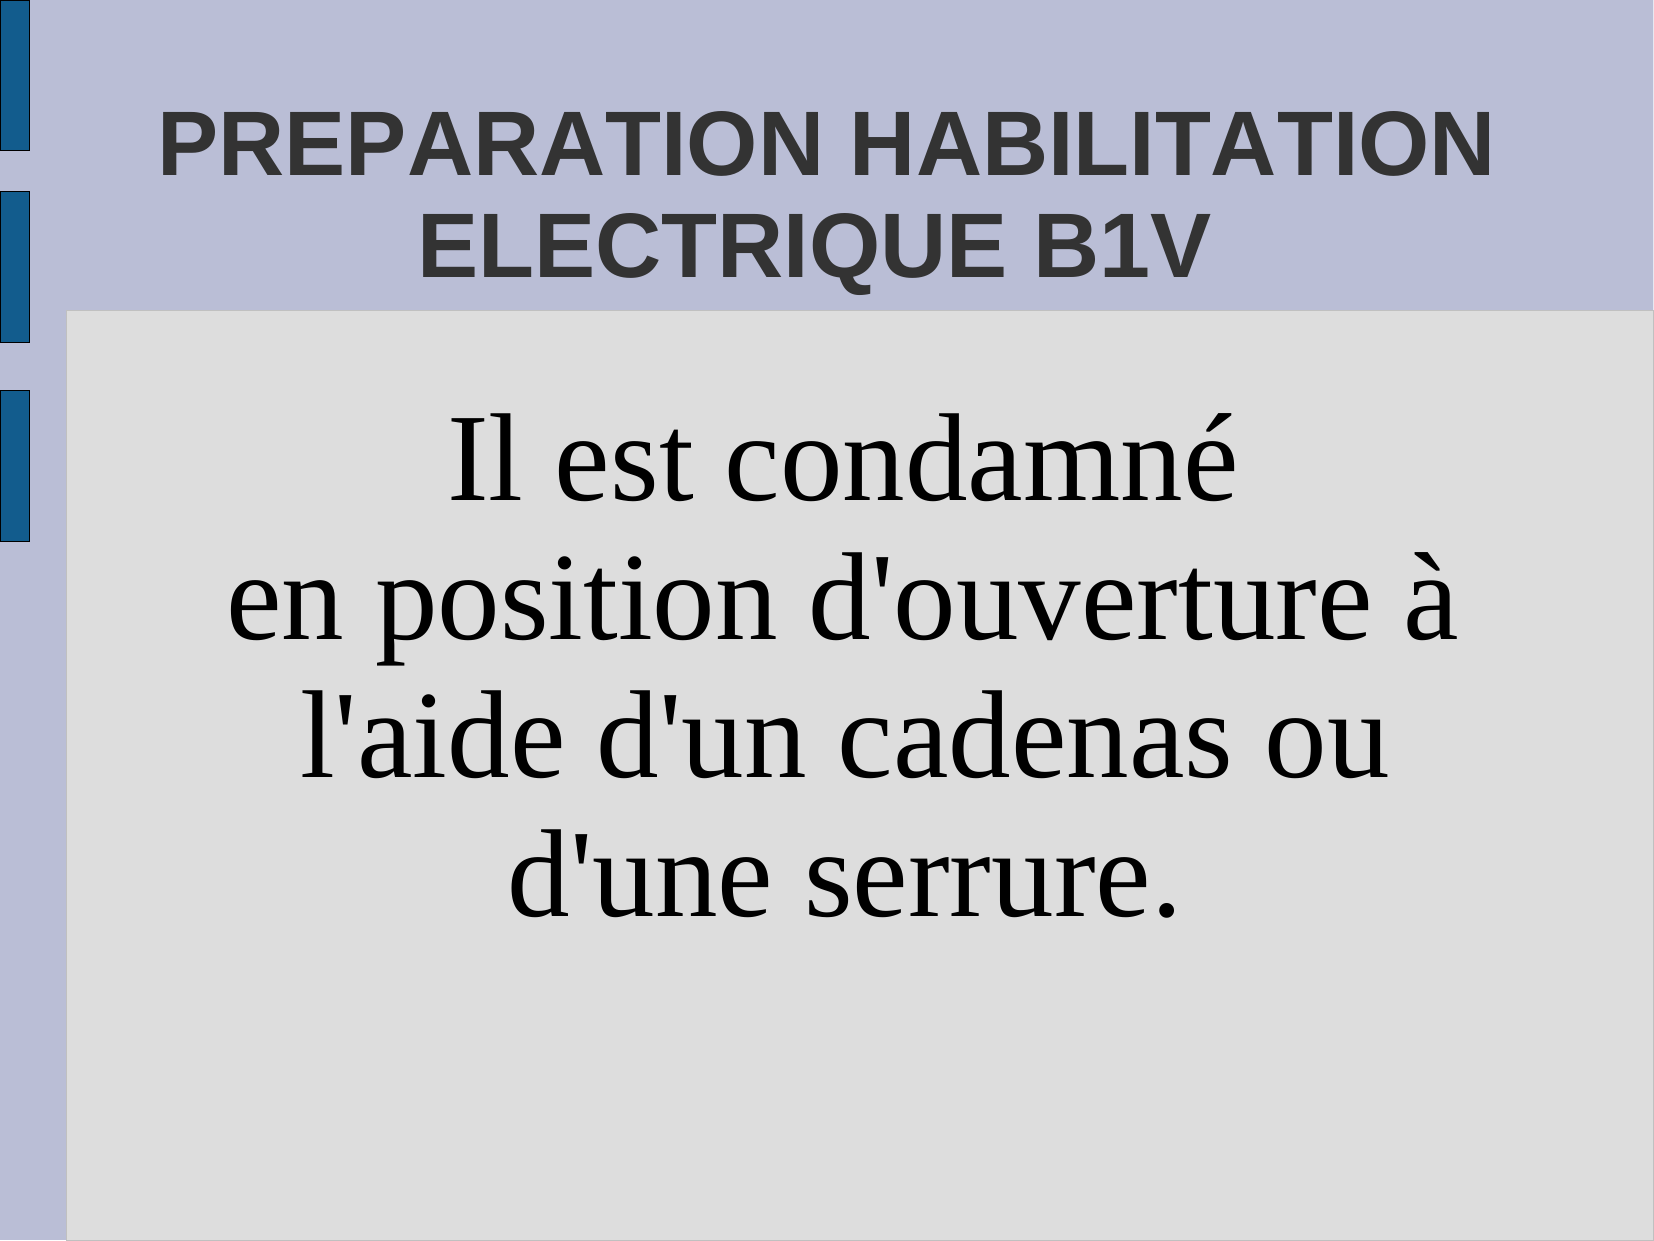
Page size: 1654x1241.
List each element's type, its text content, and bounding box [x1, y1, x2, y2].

title PREPARATION HABILITATION ELECTRIQUE B1V [121, 91, 1534, 299]
text_box Il est condamné en position d'ouverture à l'aide d'un cadenas ou d'une serrure. [121, 344, 1534, 1127]
